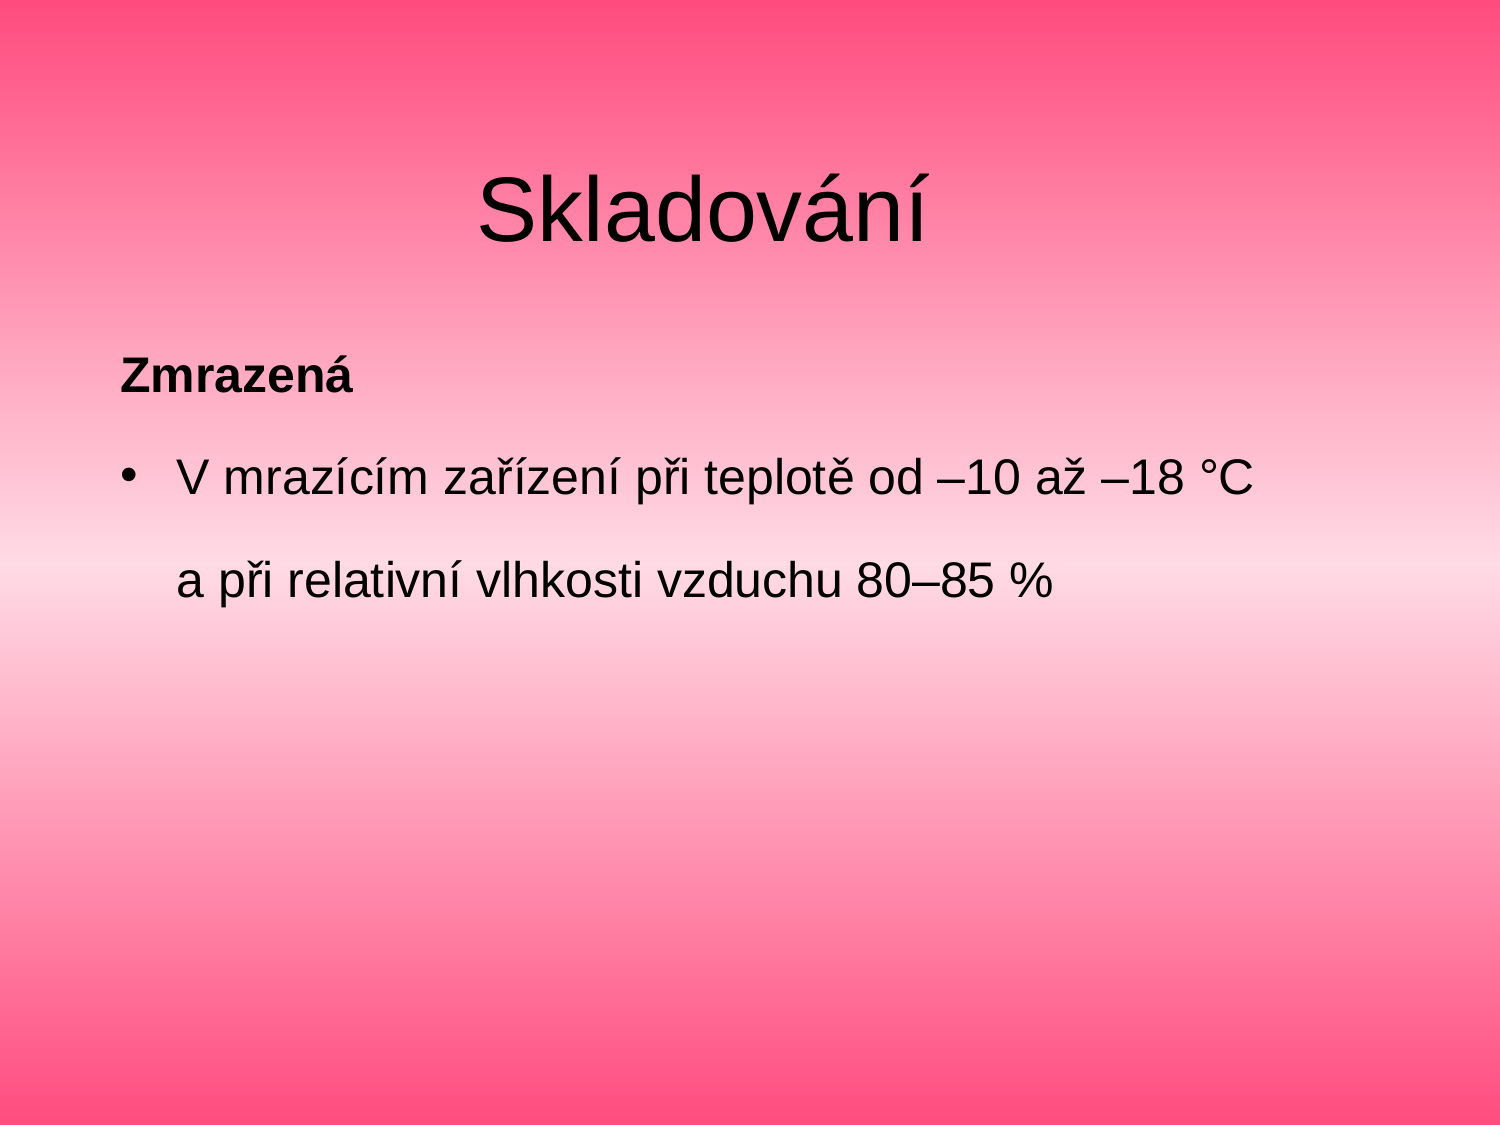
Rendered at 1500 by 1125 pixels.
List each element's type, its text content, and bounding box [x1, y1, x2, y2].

list Zmrazená V mrazícím zařízení při teplotě od –10 až –18 °C a při relativní vlhkosti vzduchu 80–85 % [105, 304, 1360, 1005]
title Skladování [76, 128, 1331, 282]
